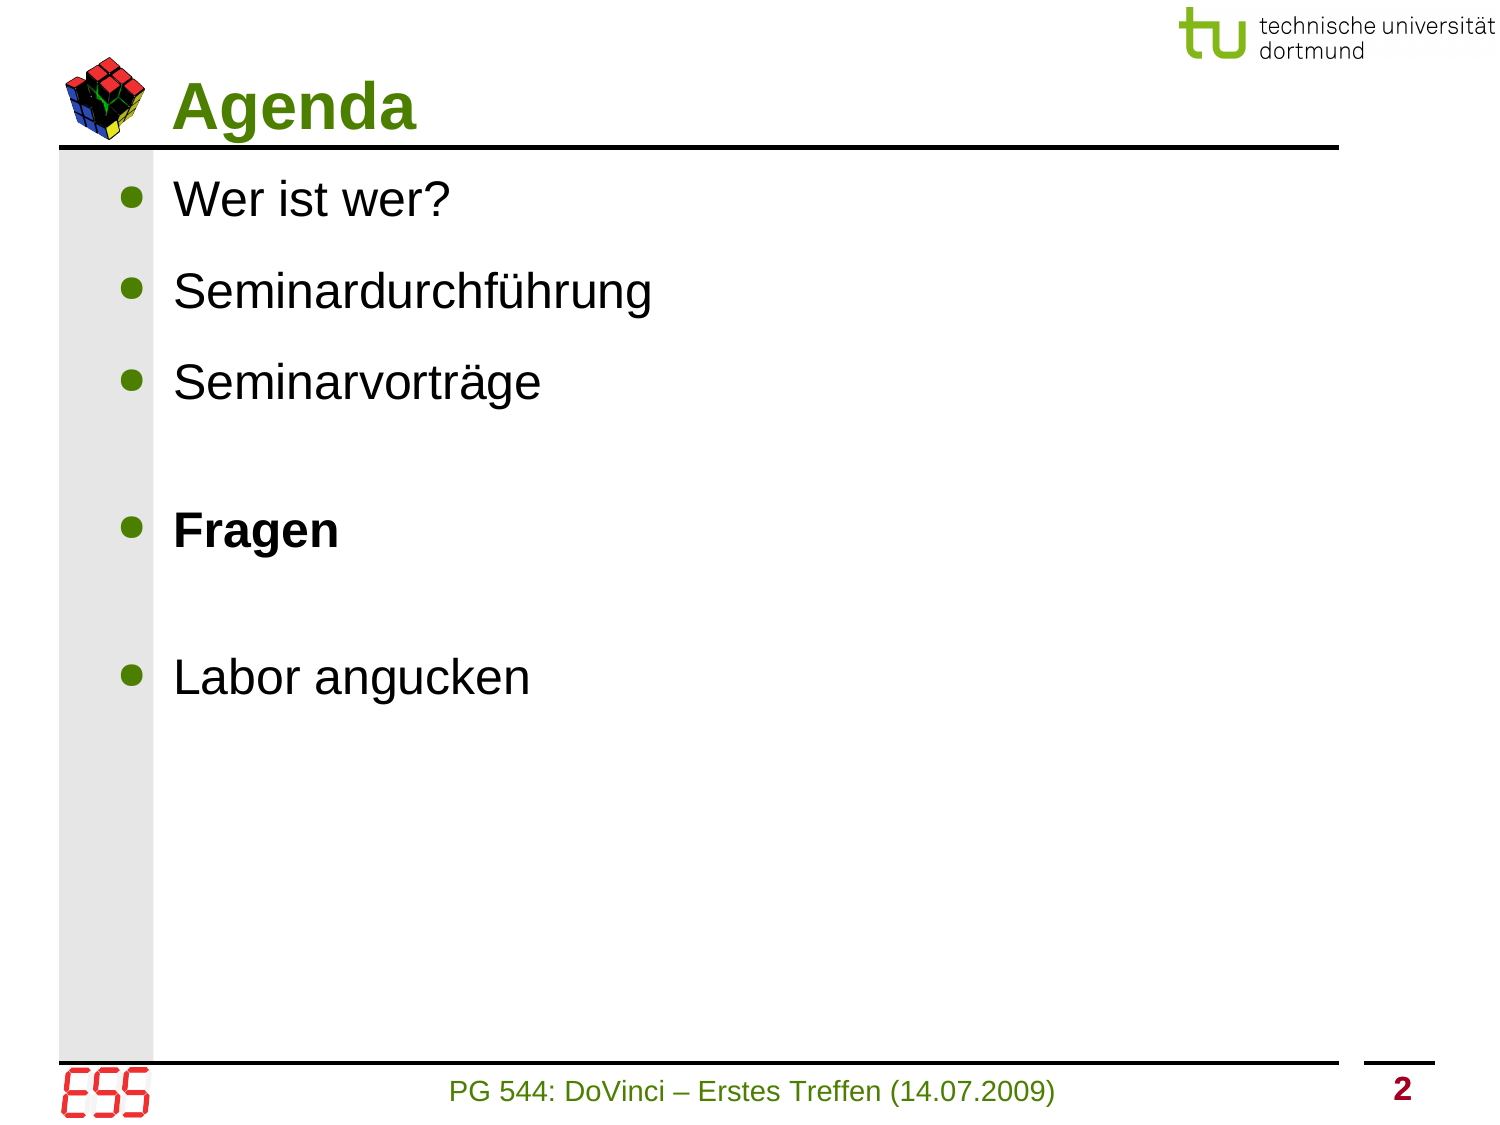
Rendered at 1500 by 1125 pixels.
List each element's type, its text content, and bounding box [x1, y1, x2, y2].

picture [1179, 7, 1495, 59]
list Wer ist wer? Seminardurchführung Seminarvorträge Fragen Labor angucken [116, 171, 1474, 1064]
picture [61, 1067, 152, 1118]
picture [65, 57, 145, 140]
title Agenda [171, 49, 1410, 159]
